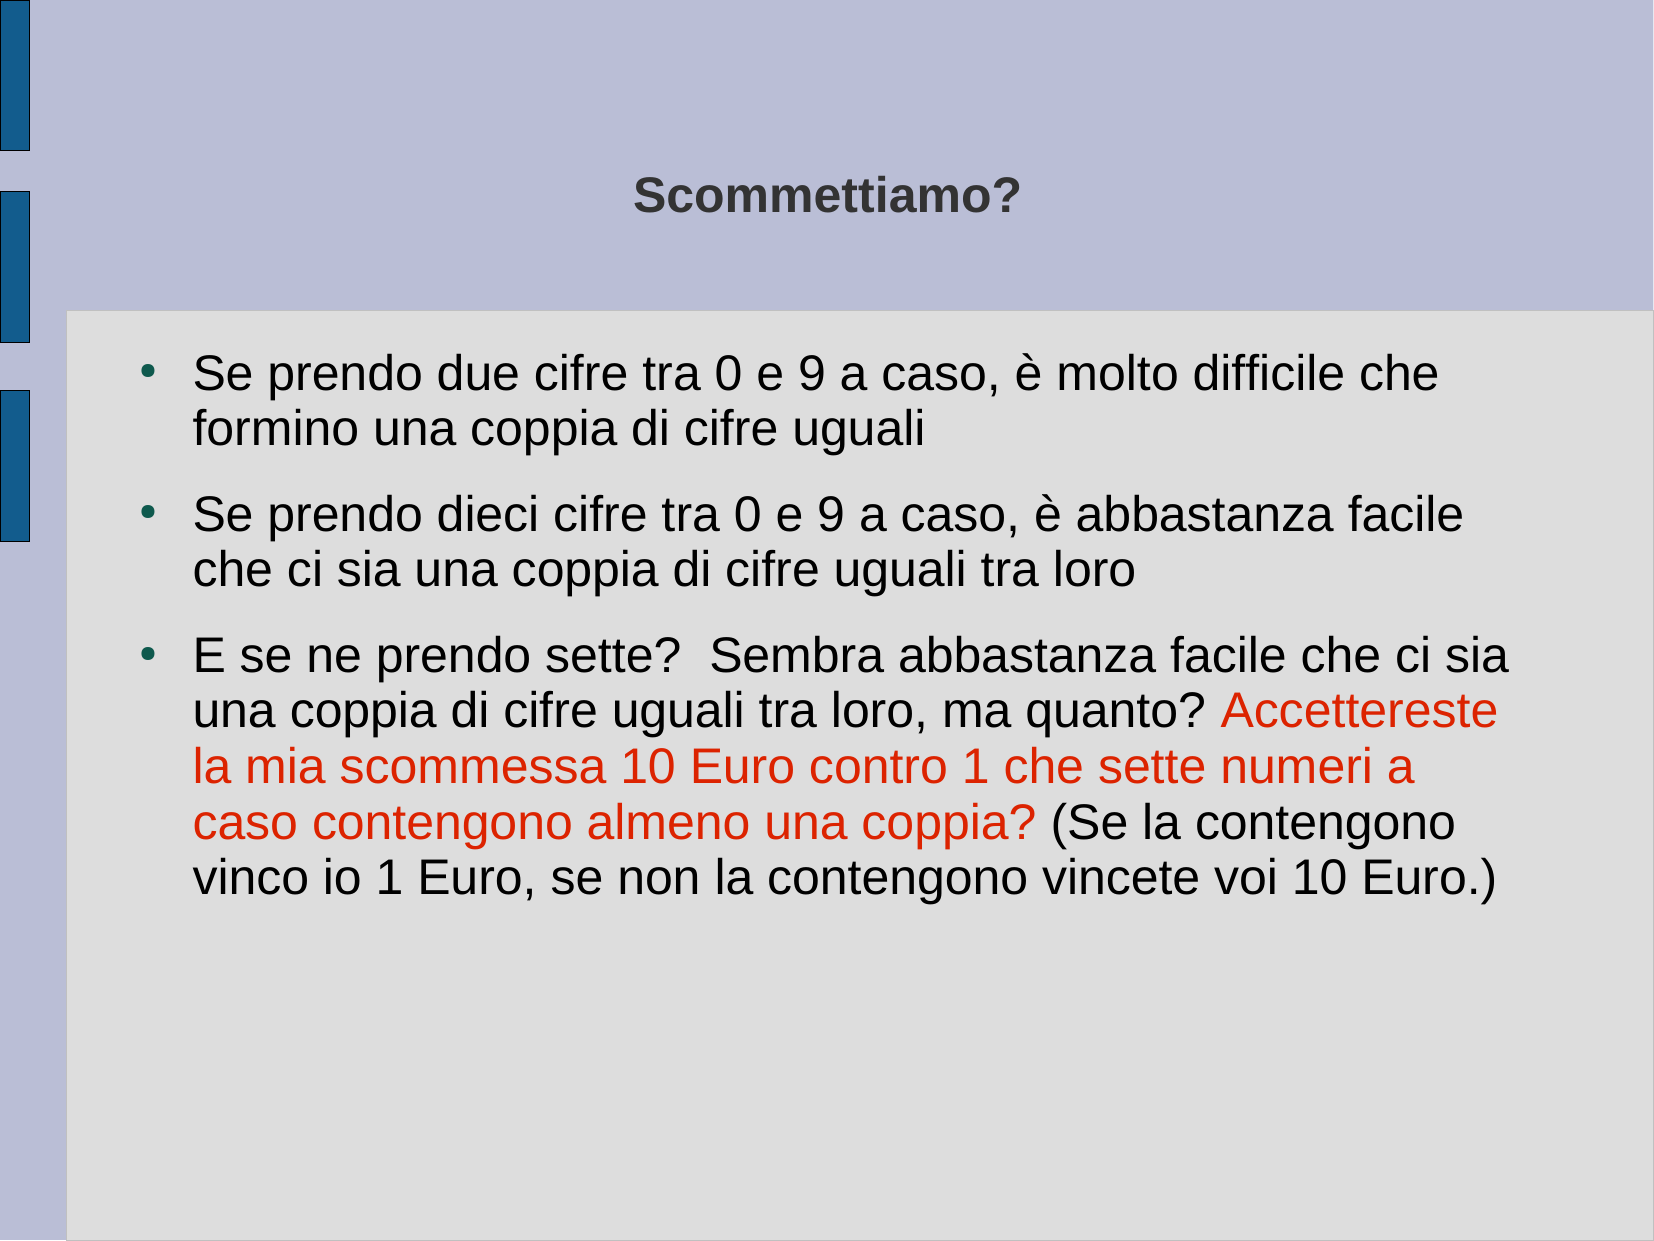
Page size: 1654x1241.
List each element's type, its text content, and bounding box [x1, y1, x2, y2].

title Scommettiamo? [121, 91, 1534, 299]
list Se prendo due cifre tra 0 e 9 a caso, è molto difficile che formino una coppia di cifre uguali Se prendo dieci cifre tra 0 e 9 a caso, è abbastanza facile che ci sia una coppia di cifre uguali tra loro E se ne prendo sette? Sembra abbastanza facile che ci sia una coppia di cifre uguali tra loro, ma quanto? Accettereste la mia scommessa 10 Euro contro 1 che sette numeri a caso contengono almeno una coppia? (Se la contengono vinco io 1 Euro, se non la contengono vincete voi 10 Euro.) [121, 344, 1534, 1127]
